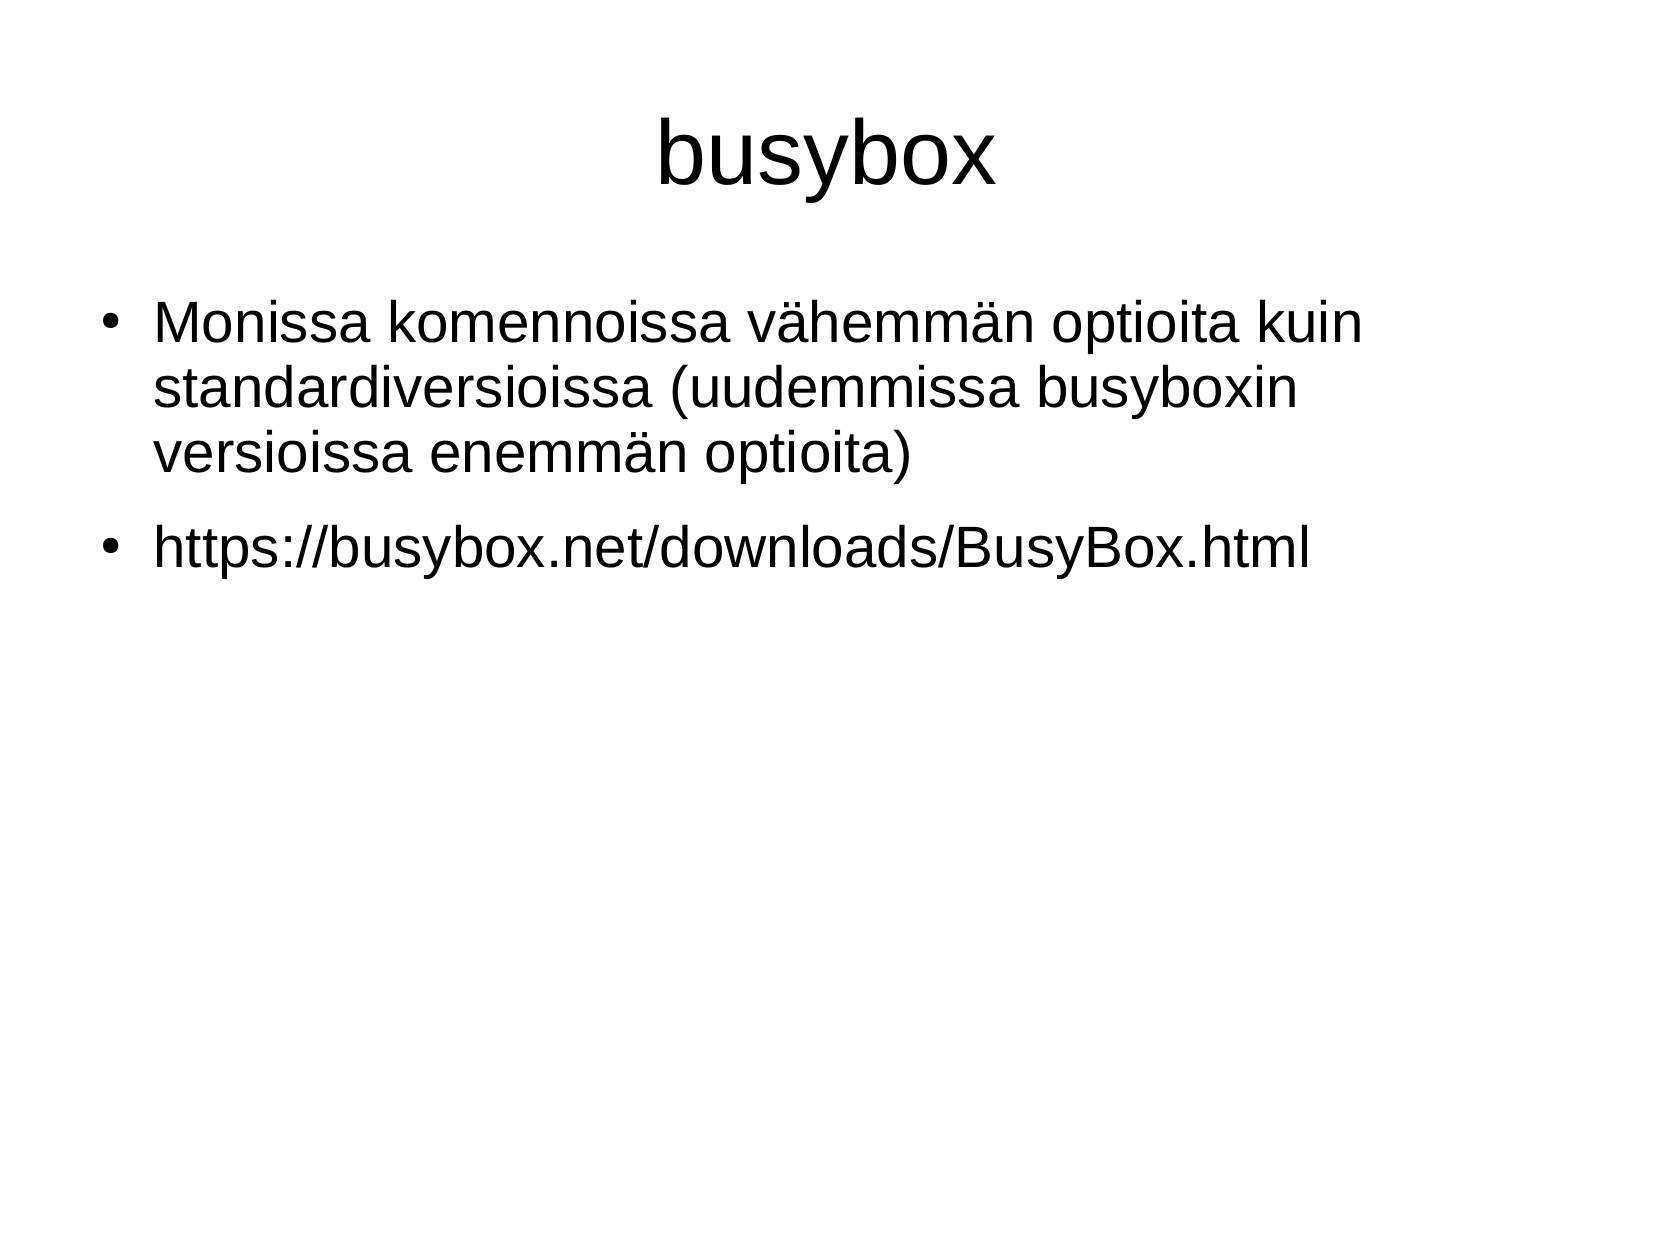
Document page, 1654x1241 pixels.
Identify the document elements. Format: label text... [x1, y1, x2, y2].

list Monissa komennoissa vähemmän optioita kuin standardiversioissa (uudemmissa busyboxin versioissa enemmän optioita) https://busybox.net/downloads/BusyBox.html [82, 290, 1571, 1010]
title busybox [82, 49, 1571, 257]
